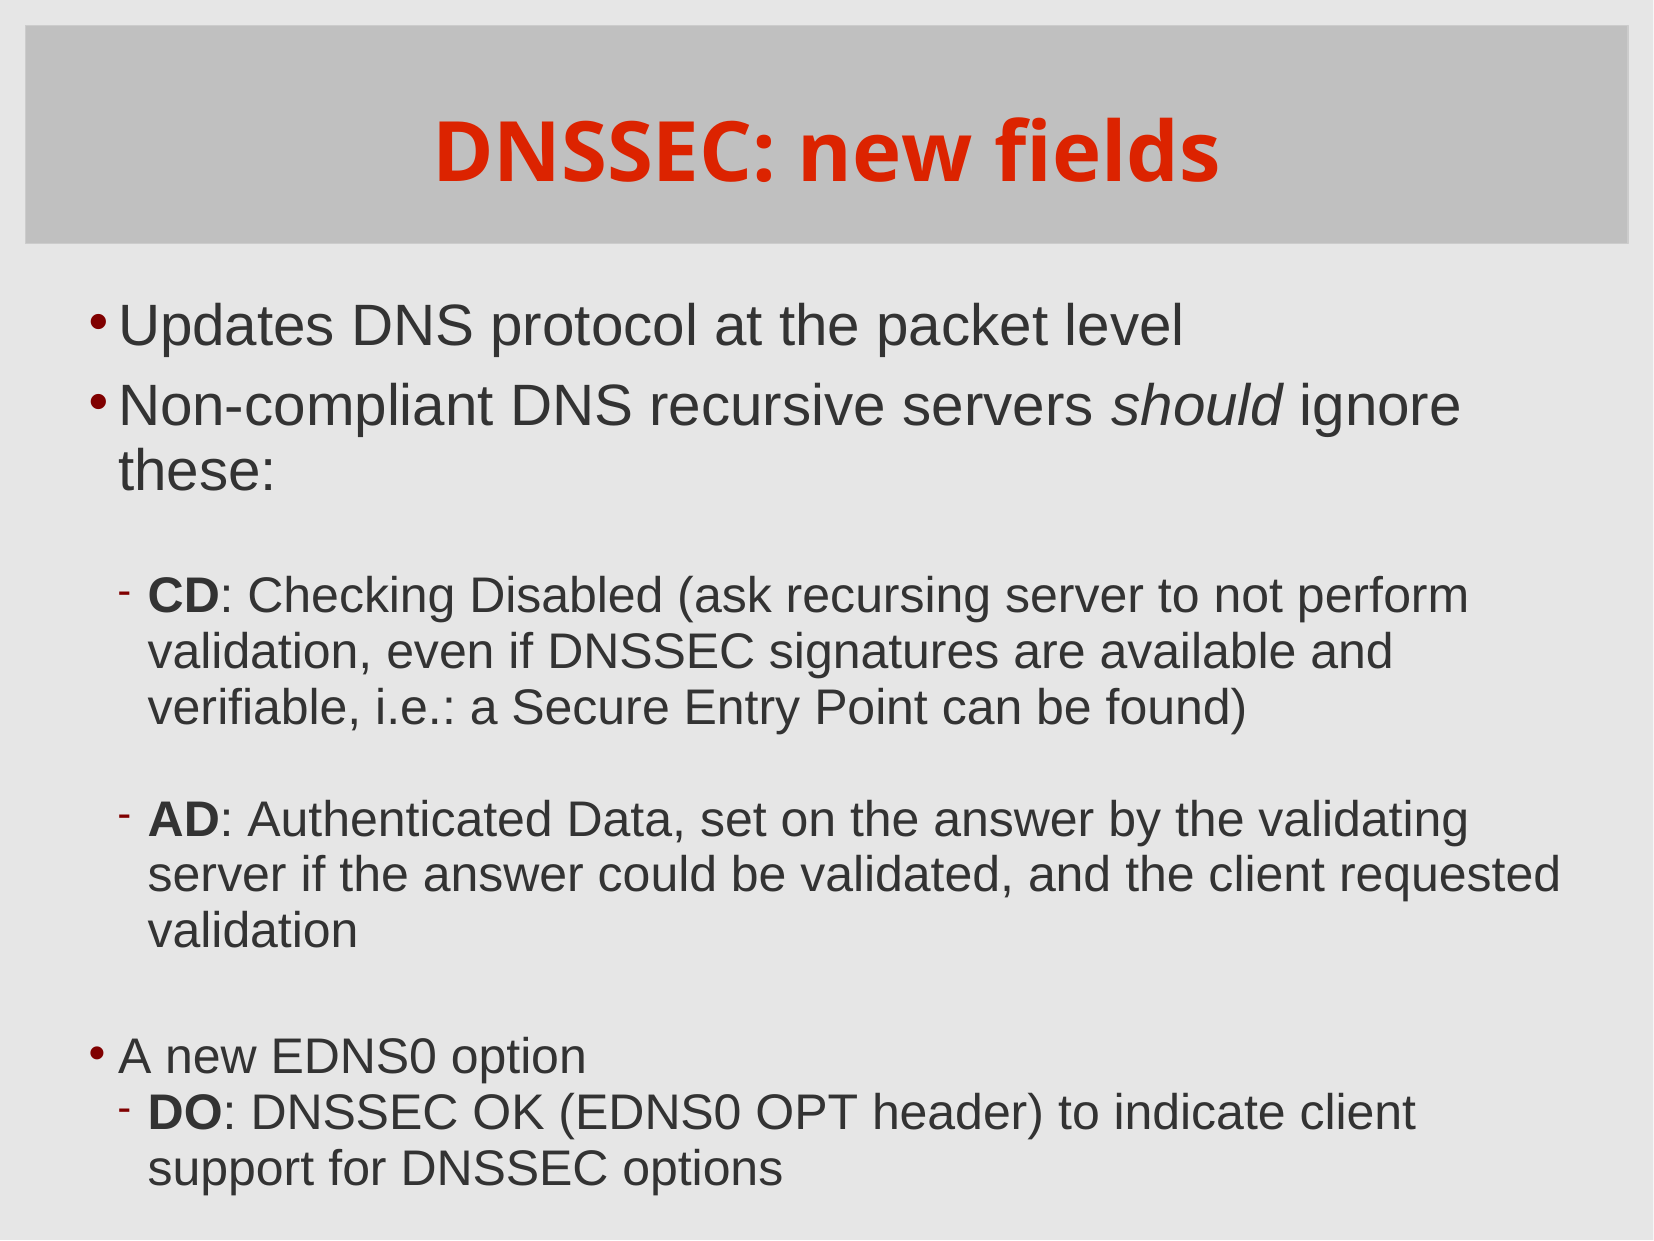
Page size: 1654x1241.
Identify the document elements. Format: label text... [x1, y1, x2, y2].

title DNSSEC: new fields [121, 46, 1532, 253]
list Updates DNS protocol at the packet level Non-compliant DNS recursive servers should ignore these: CD: Checking Disabled (ask recursing server to not perform validation, even if DNSSEC signatures are available and verifiable, i.e.: a Secure Entry Point can be found) AD: Authenticated Data, set on the answer by the validating server if the answer could be validated, and the client requested validation A new EDNS0 option DO: DNSSEC OK (EDNS0 OPT header) to indicate client support for DNSSEC options [59, 292, 1593, 1241]
